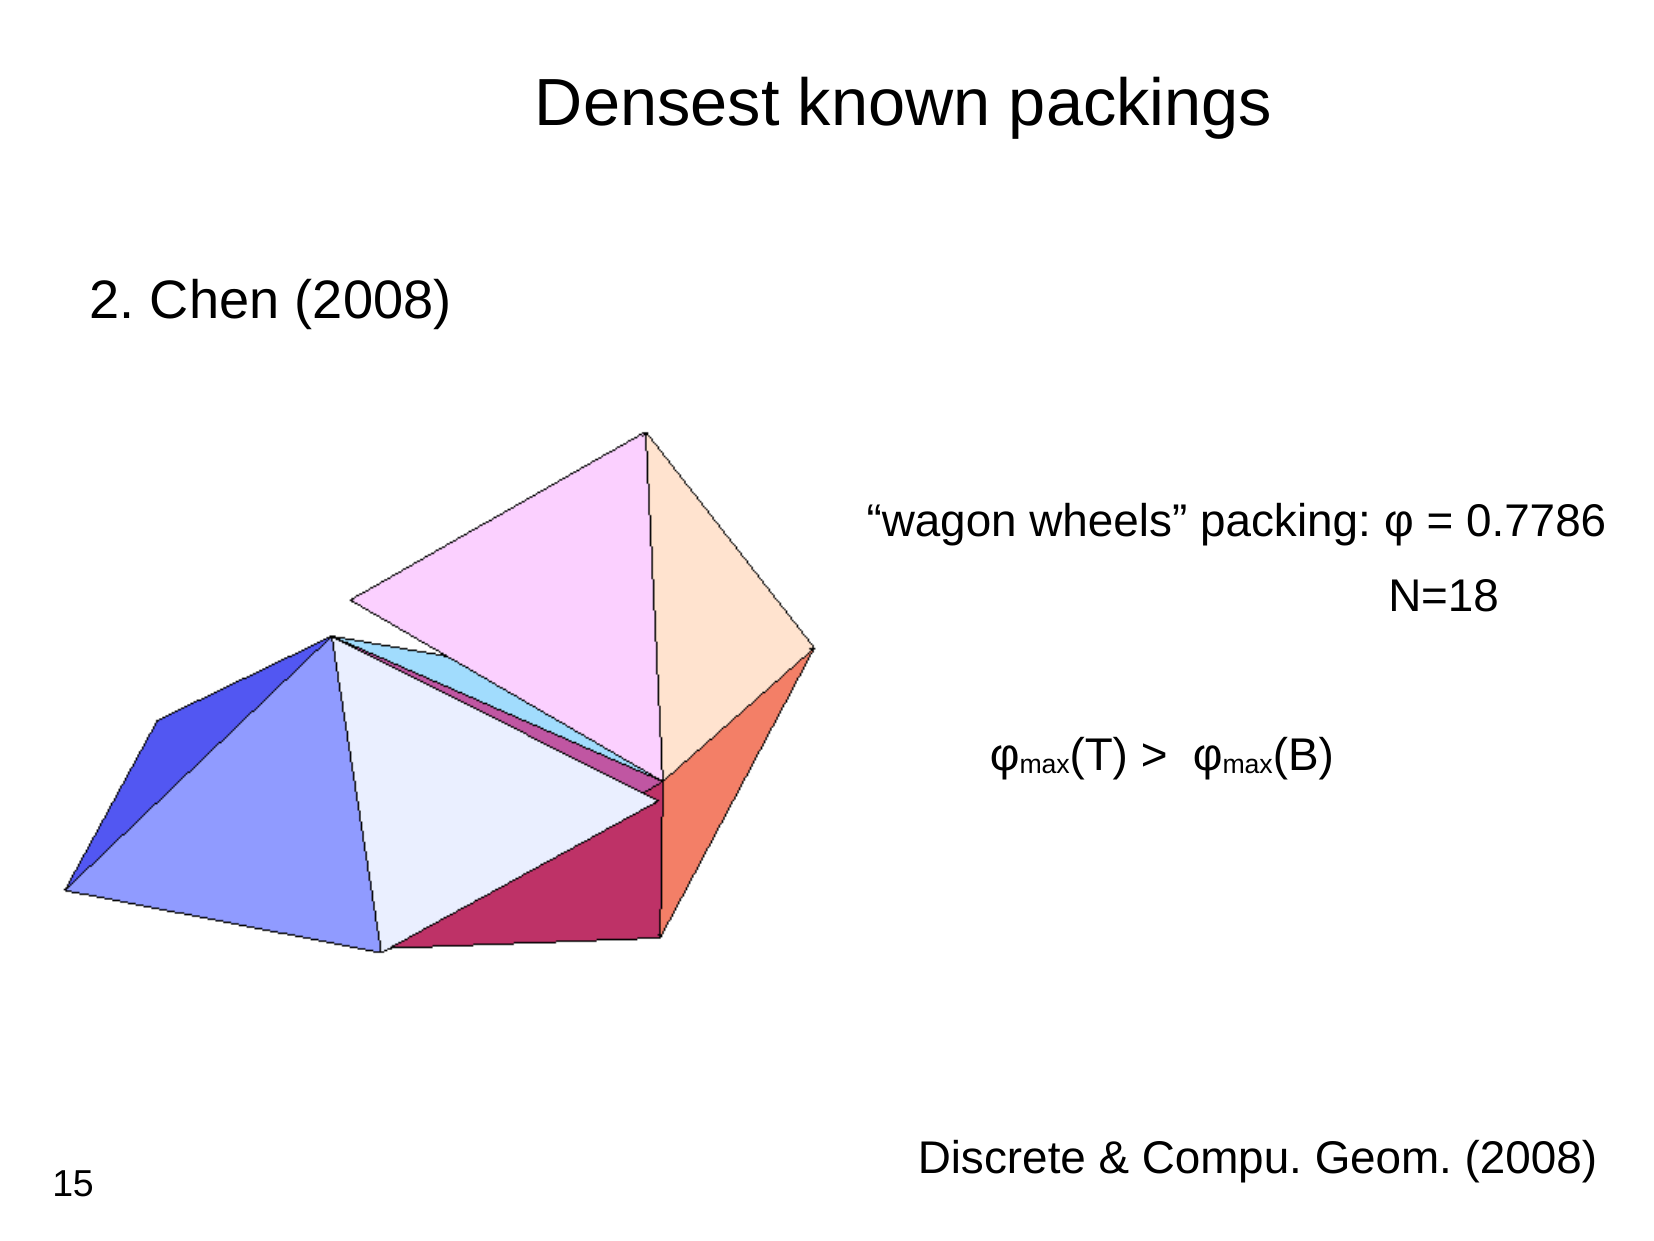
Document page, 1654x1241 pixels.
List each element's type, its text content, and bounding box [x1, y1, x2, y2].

text_box N=18 [1373, 562, 1524, 638]
picture [0, 349, 840, 1013]
text_box Densest known packings [520, 57, 1291, 147]
text_box Discrete & Compu. Geom. (2008) [903, 1125, 1613, 1192]
text_box 2. Chen (2008) [75, 262, 467, 338]
text_box φmax(T) > φmax(B) [975, 721, 1426, 803]
text_box “wagon wheels” packing: φ = 0.7786 [851, 487, 1622, 554]
text_box 15 [37, 1155, 109, 1213]
